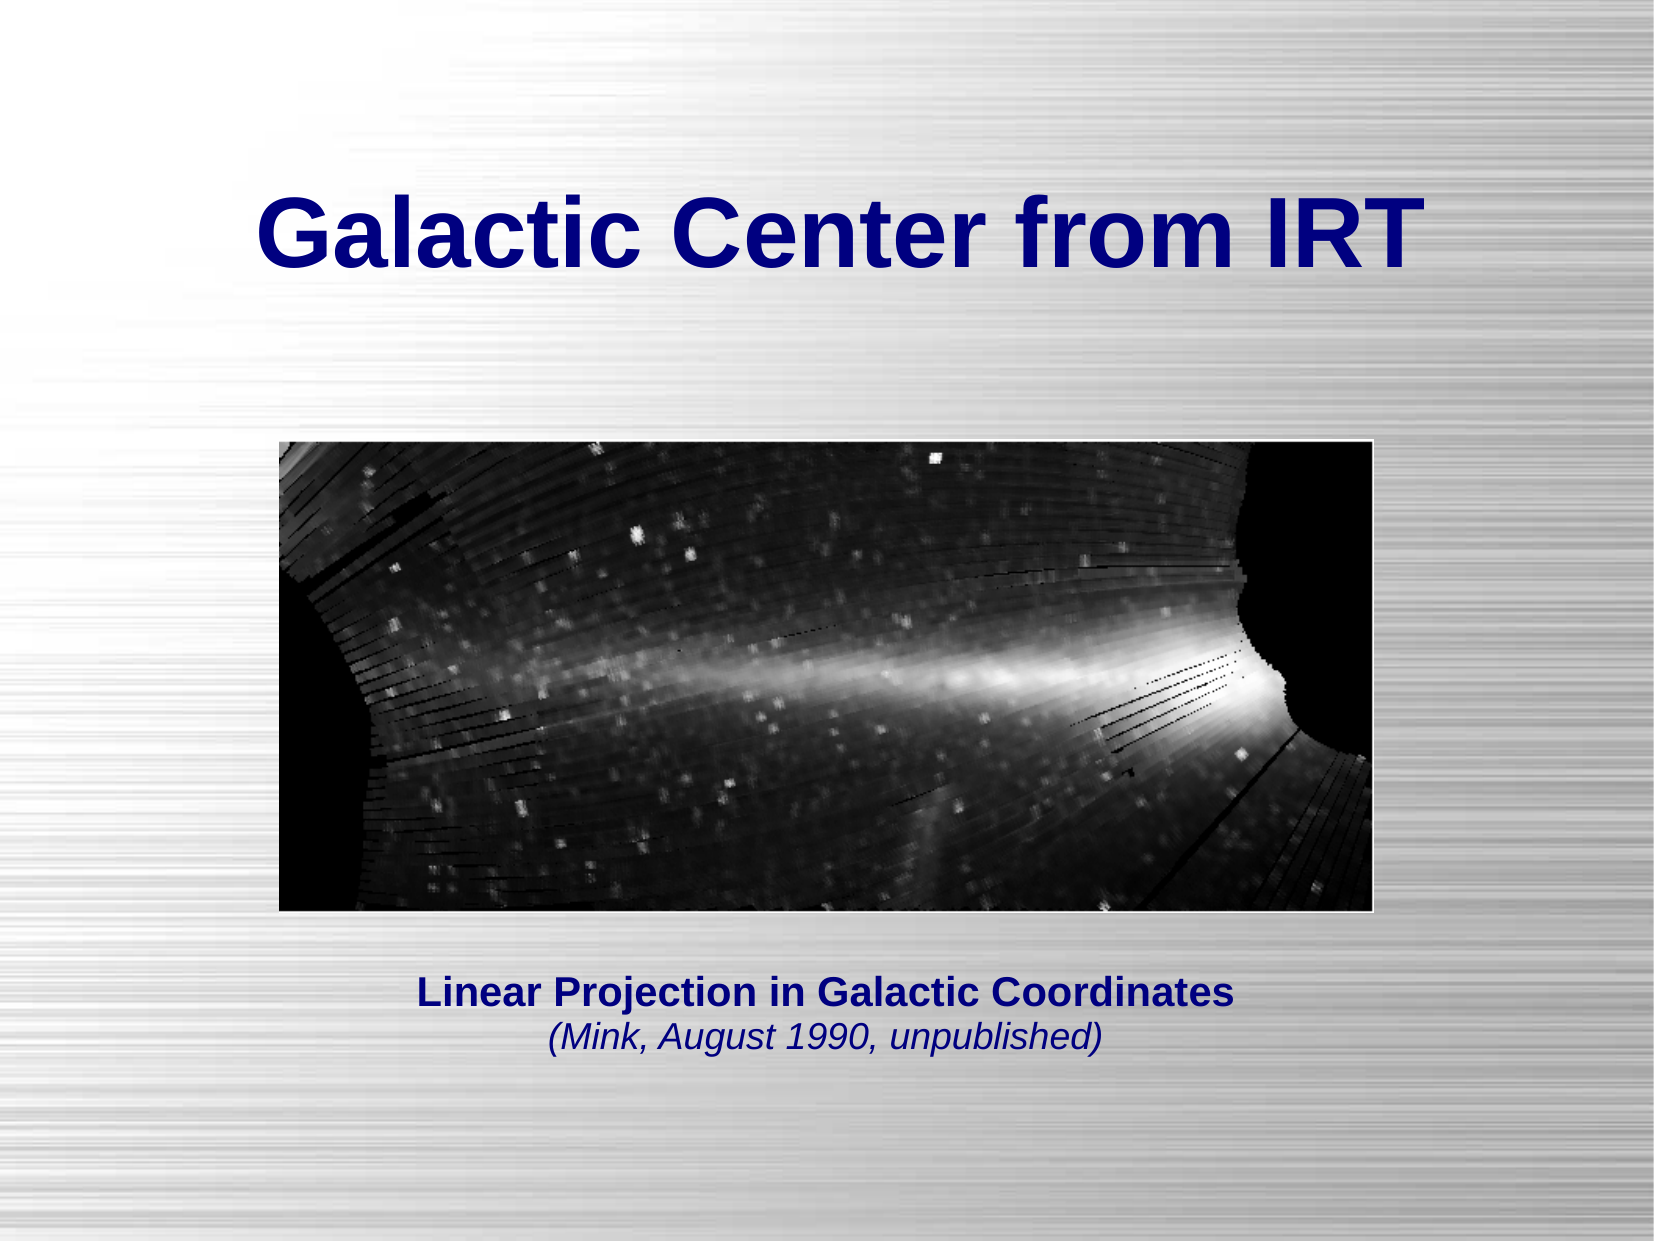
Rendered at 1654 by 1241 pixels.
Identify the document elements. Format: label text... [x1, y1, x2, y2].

text_box Linear Projection in Galactic Coordinates (Mink, August 1990, unpublished) [401, 961, 1252, 1066]
text_box Galactic Center from IRT [29, 169, 1625, 297]
picture [0, 0, 1654, 1241]
